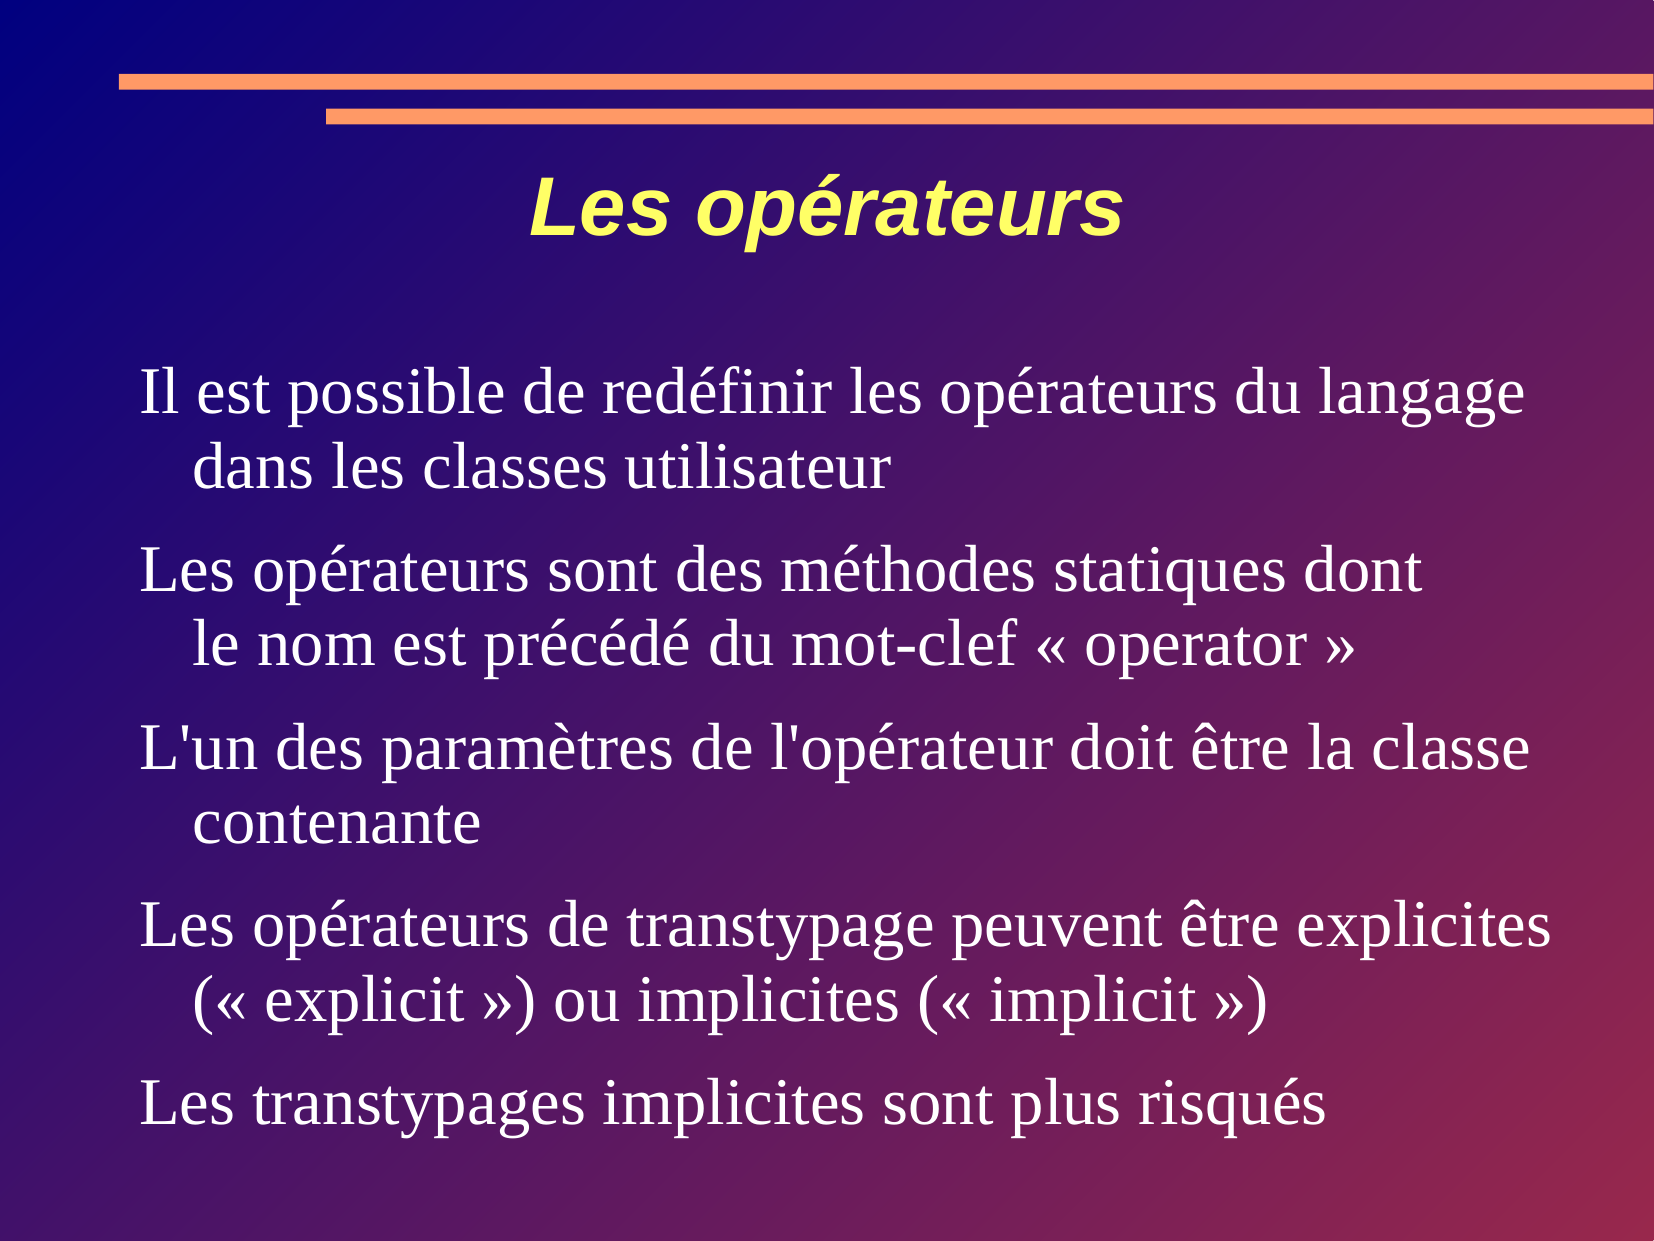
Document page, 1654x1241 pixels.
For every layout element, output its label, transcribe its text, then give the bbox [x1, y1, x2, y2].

list Il est possible de redéfinir les opérateurs du langage dans les classes utilisateur Les opérateurs sont des méthodes statiques dont le nom est précédé du mot-clef « operator » L'un des paramètres de l'opérateur doit être la classe contenante Les opérateurs de transtypage peuvent être explicites (« explicit ») ou implicites (« implicit ») Les transtypages implicites sont plus risqués [121, 354, 1568, 1140]
title Les opérateurs [121, 102, 1534, 311]
